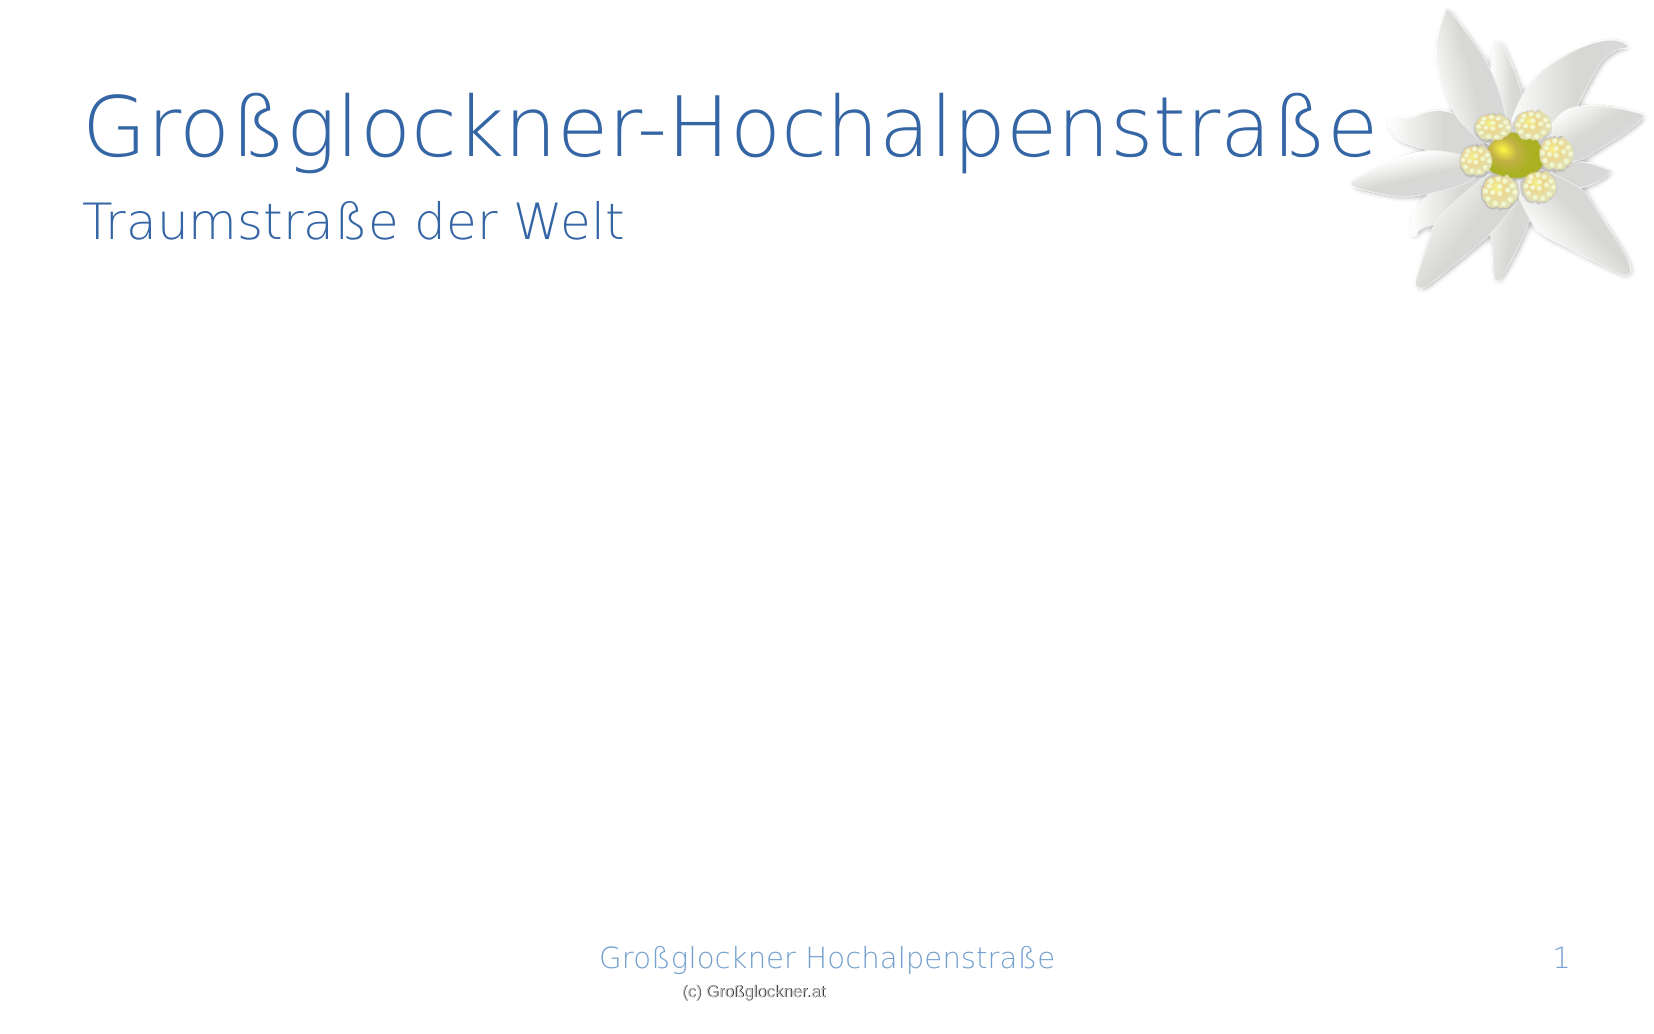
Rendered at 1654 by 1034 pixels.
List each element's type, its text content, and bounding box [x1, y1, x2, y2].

title Großglockner-Hochalpenstraße [82, 73, 1571, 182]
text_box (c) Großglockner.at [667, 974, 886, 1014]
subtitle Traumstraße der Welt [82, 193, 1538, 252]
picture [1341, 0, 1654, 301]
